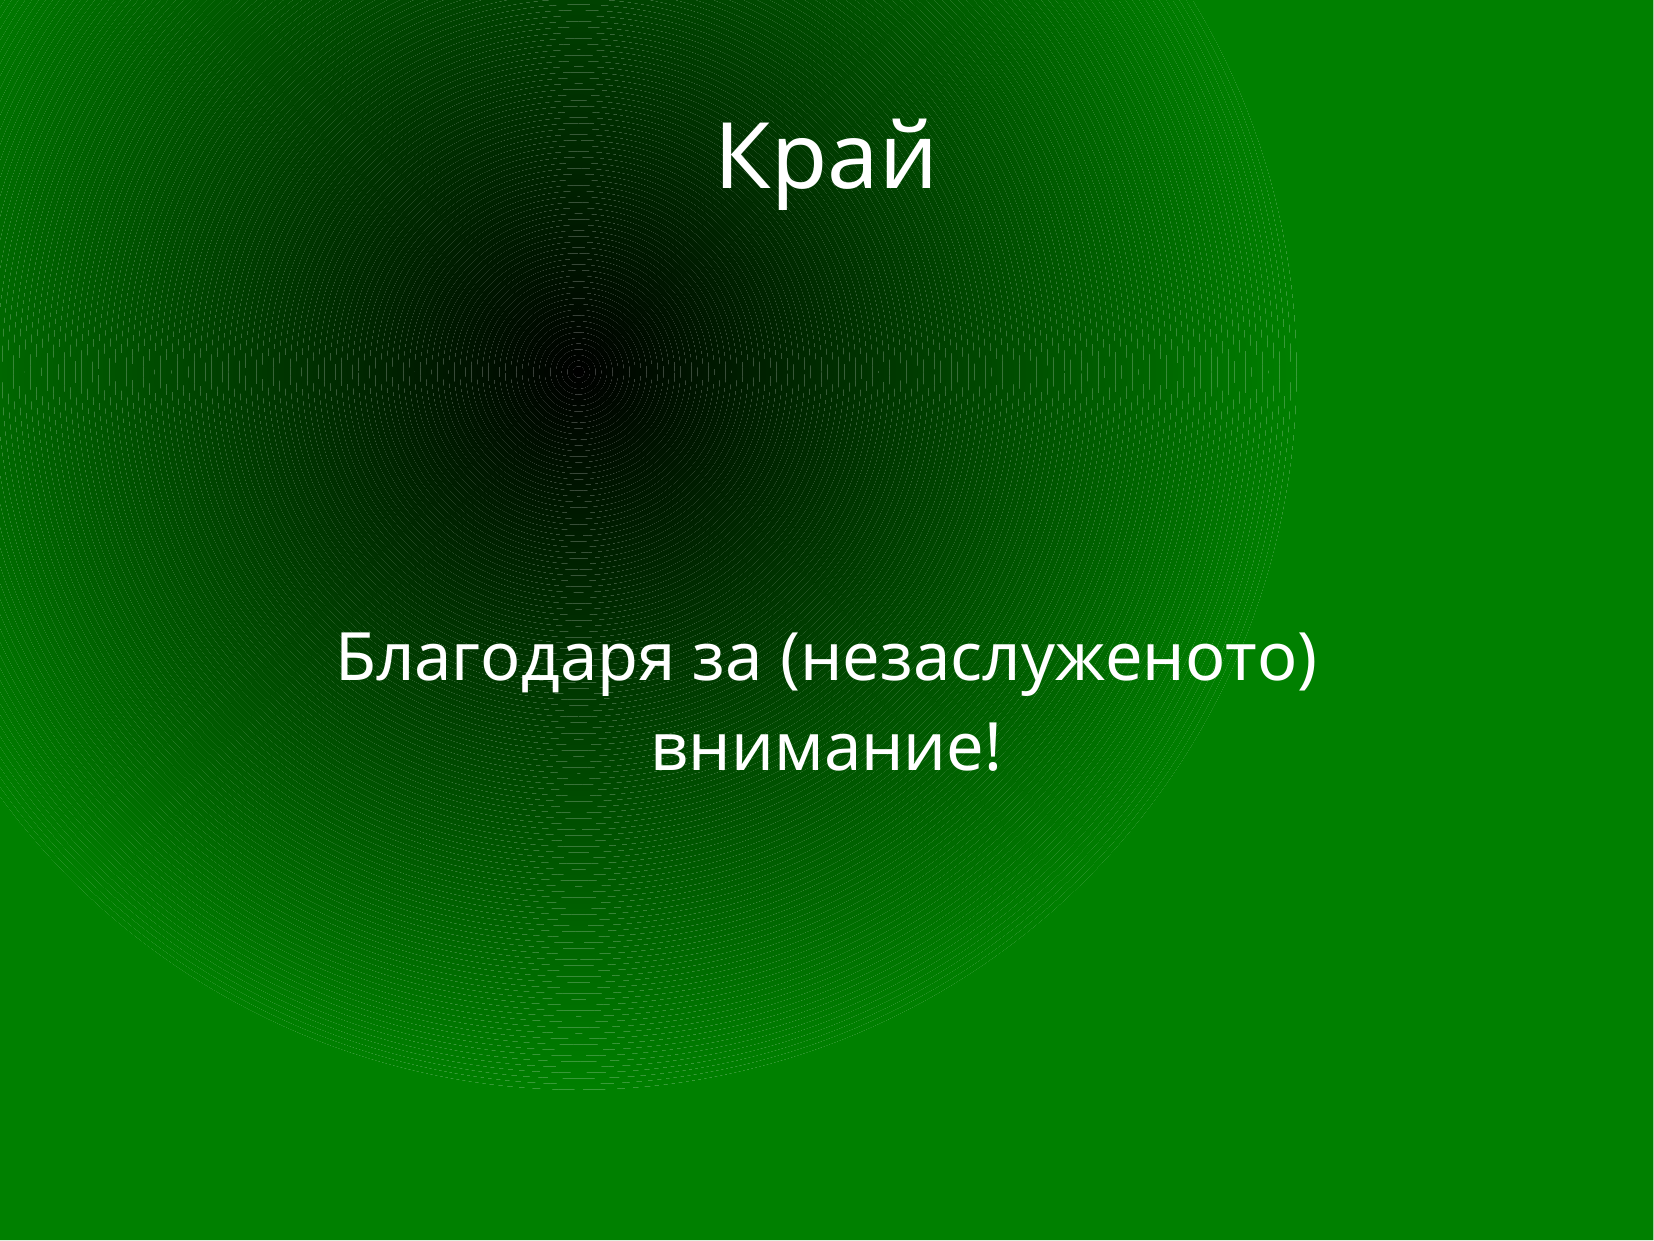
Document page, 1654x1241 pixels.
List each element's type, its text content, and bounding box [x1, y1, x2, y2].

subtitle Благодаря за (незаслуженото) внимание! [82, 290, 1571, 1109]
title Край [82, 49, 1571, 257]
